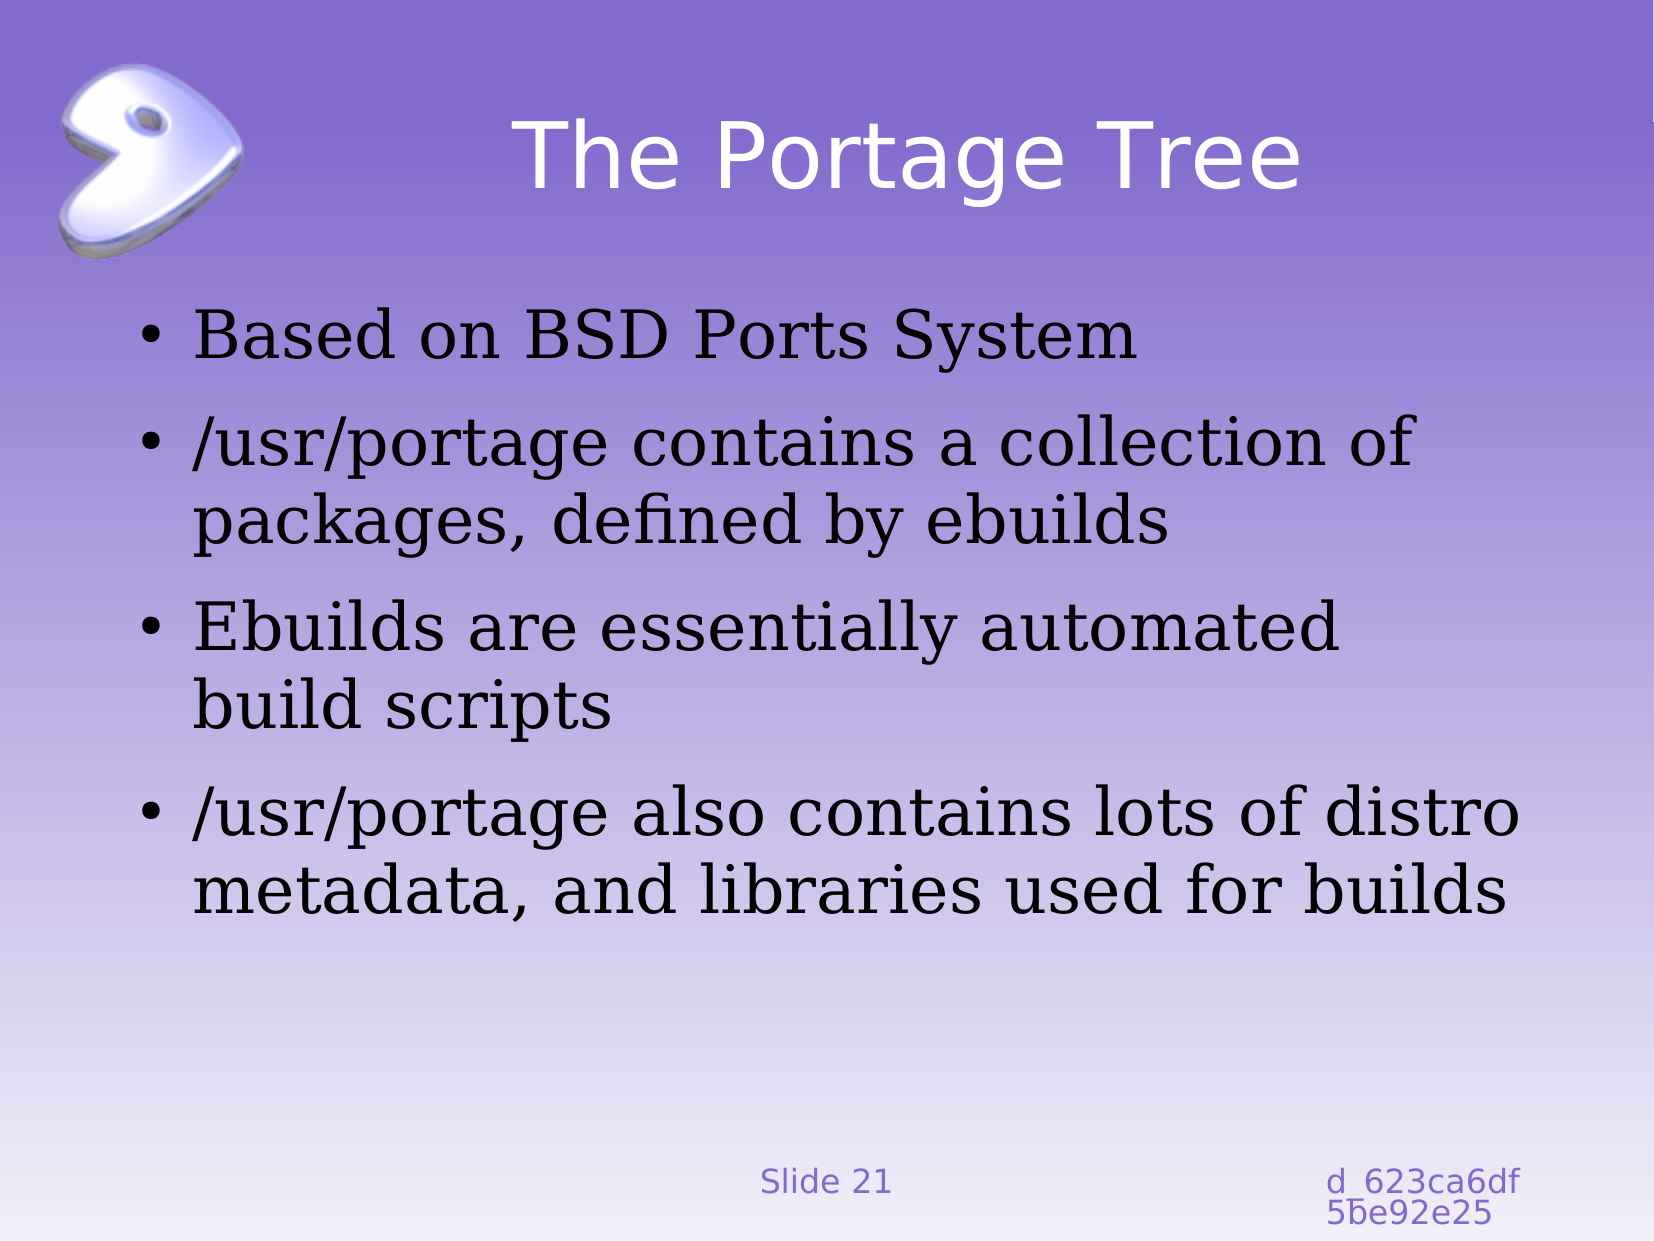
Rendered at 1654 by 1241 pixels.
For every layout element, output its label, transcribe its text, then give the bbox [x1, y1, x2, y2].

list Based on BSD Ports System /usr/portage contains a collection of packages, defined by ebuilds Ebuilds are essentially automated build scripts /usr/portage also contains lots of distro metadata, and libraries used for builds [121, 296, 1534, 1127]
title The Portage Tree [288, 44, 1531, 268]
picture [49, 61, 248, 266]
